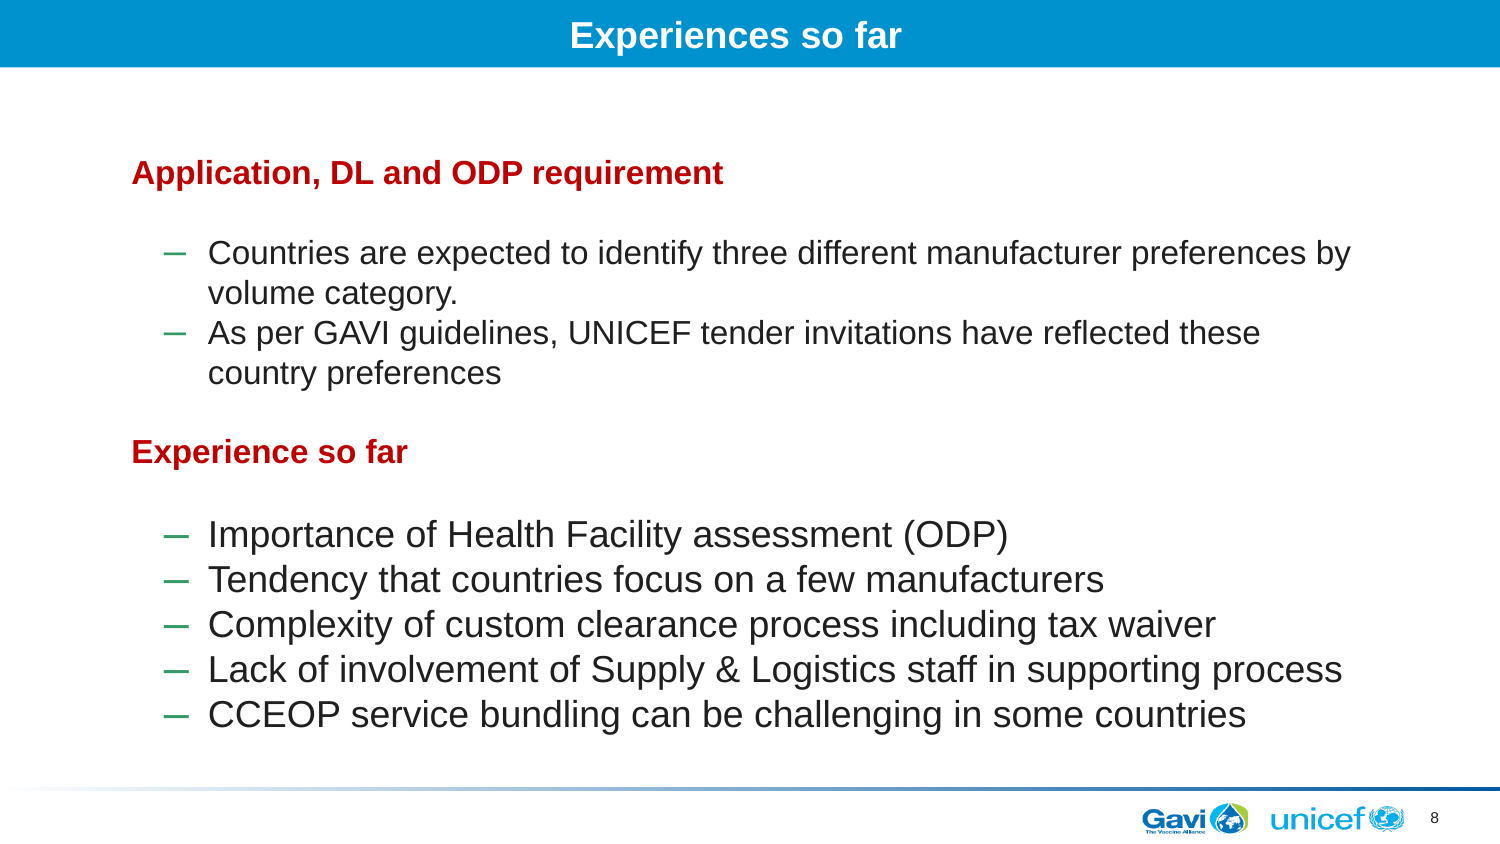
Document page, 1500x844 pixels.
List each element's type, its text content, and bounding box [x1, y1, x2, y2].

title Experiences so far [14, 15, 1458, 52]
text_box Application, DL and ODP requirement Countries are expected to identify three different manufacturer preferences by volume category. As per GAVI guidelines, UNICEF tender invitations have reflected these country preferences Experience so far Importance of Health Facility assessment (ODP) Tendency that countries focus on a few manufacturers Complexity of custom clearance process including tax waiver Lack of involvement of Supply & Logistics staff in supporting process CCEOP service bundling can be challenging in some countries [116, 143, 1378, 778]
